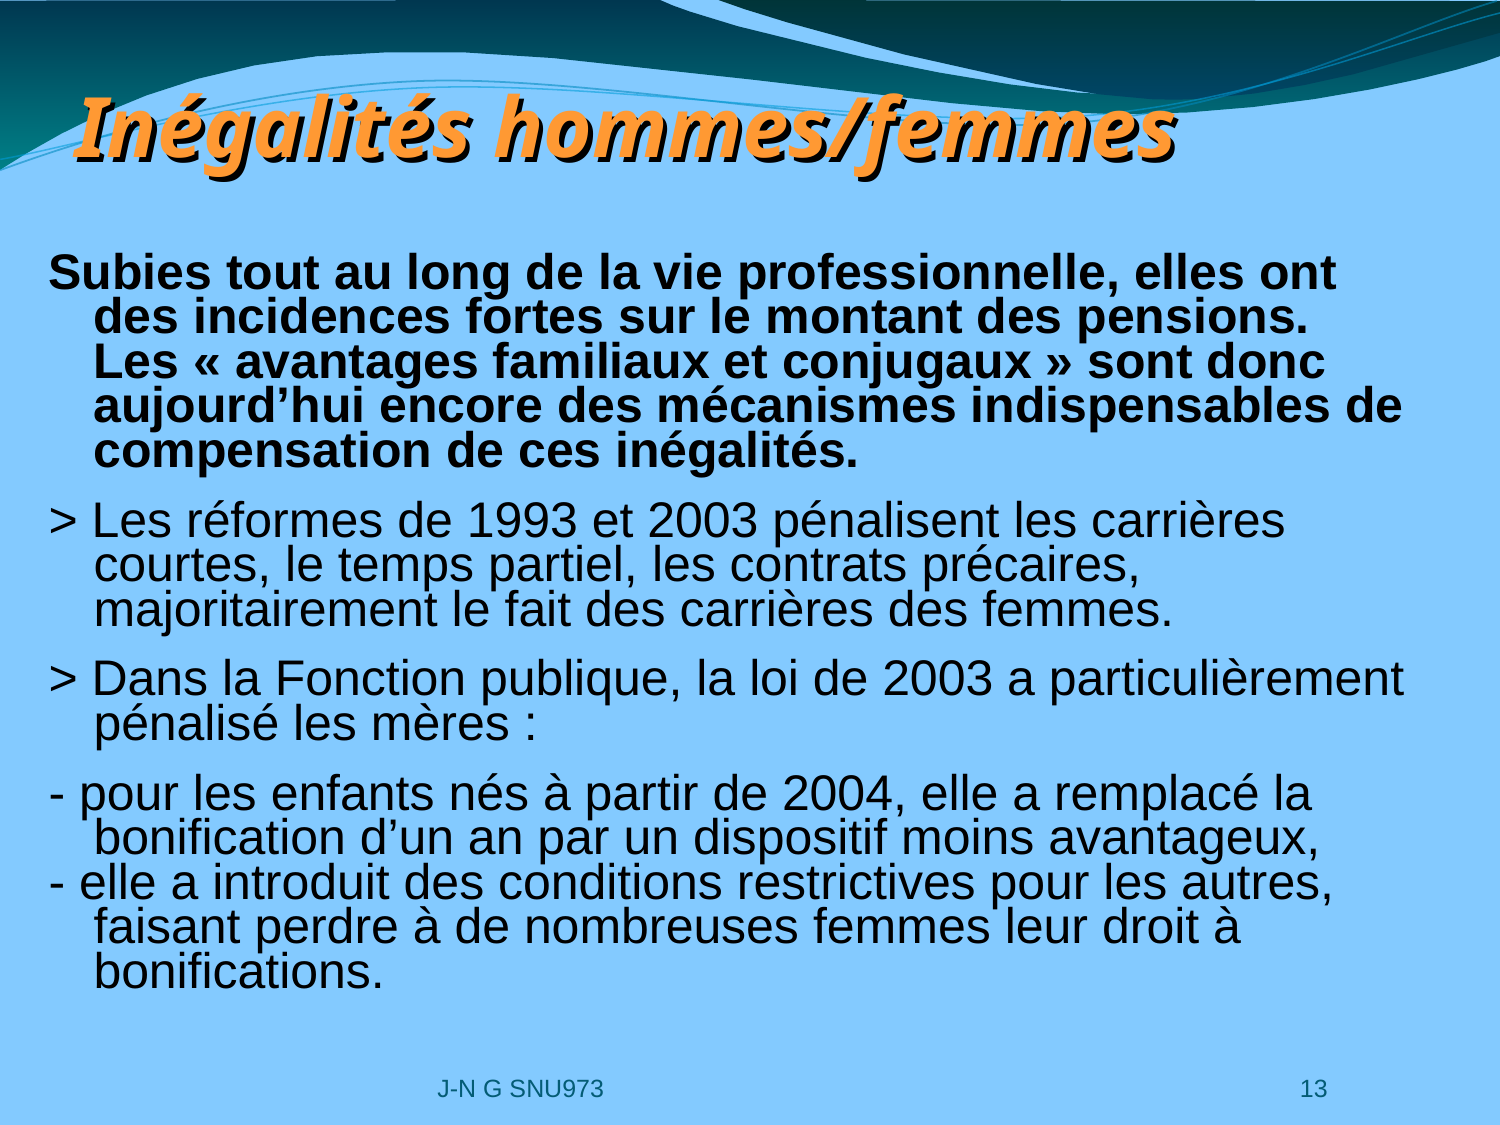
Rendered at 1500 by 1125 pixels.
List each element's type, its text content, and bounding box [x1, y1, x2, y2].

title Inégalités hommes/femmes [75, 61, 1426, 159]
text_box 1 [1299, 1042, 1426, 1103]
text_box J-N G SNU973 [437, 1042, 988, 1103]
list Subies tout au long de la vie professionnelle, elles ont des incidences fortes sur le montant des pensions. Les « avantages familiaux et conjugaux » sont donc aujourd’hui encore des mécanismes indispensables de compensation de ces inégalités. > Les réformes de 1993 et 2003 pénalisent les carrières courtes, le temps partiel, les contrats précaires, majoritairement le fait des carrières des femmes. > Dans la Fonction publique, la loi de 2003 a particulièrement pénalisé les mères : - pour les enfants nés à partir de 2004, elle a remplacé la bonification d’un an par un dispositif moins avantageux, - elle a introduit des conditions restrictives pour les autres, faisant perdre à de nombreuses femmes leur droit à bonifications. [33, 246, 1426, 1038]
